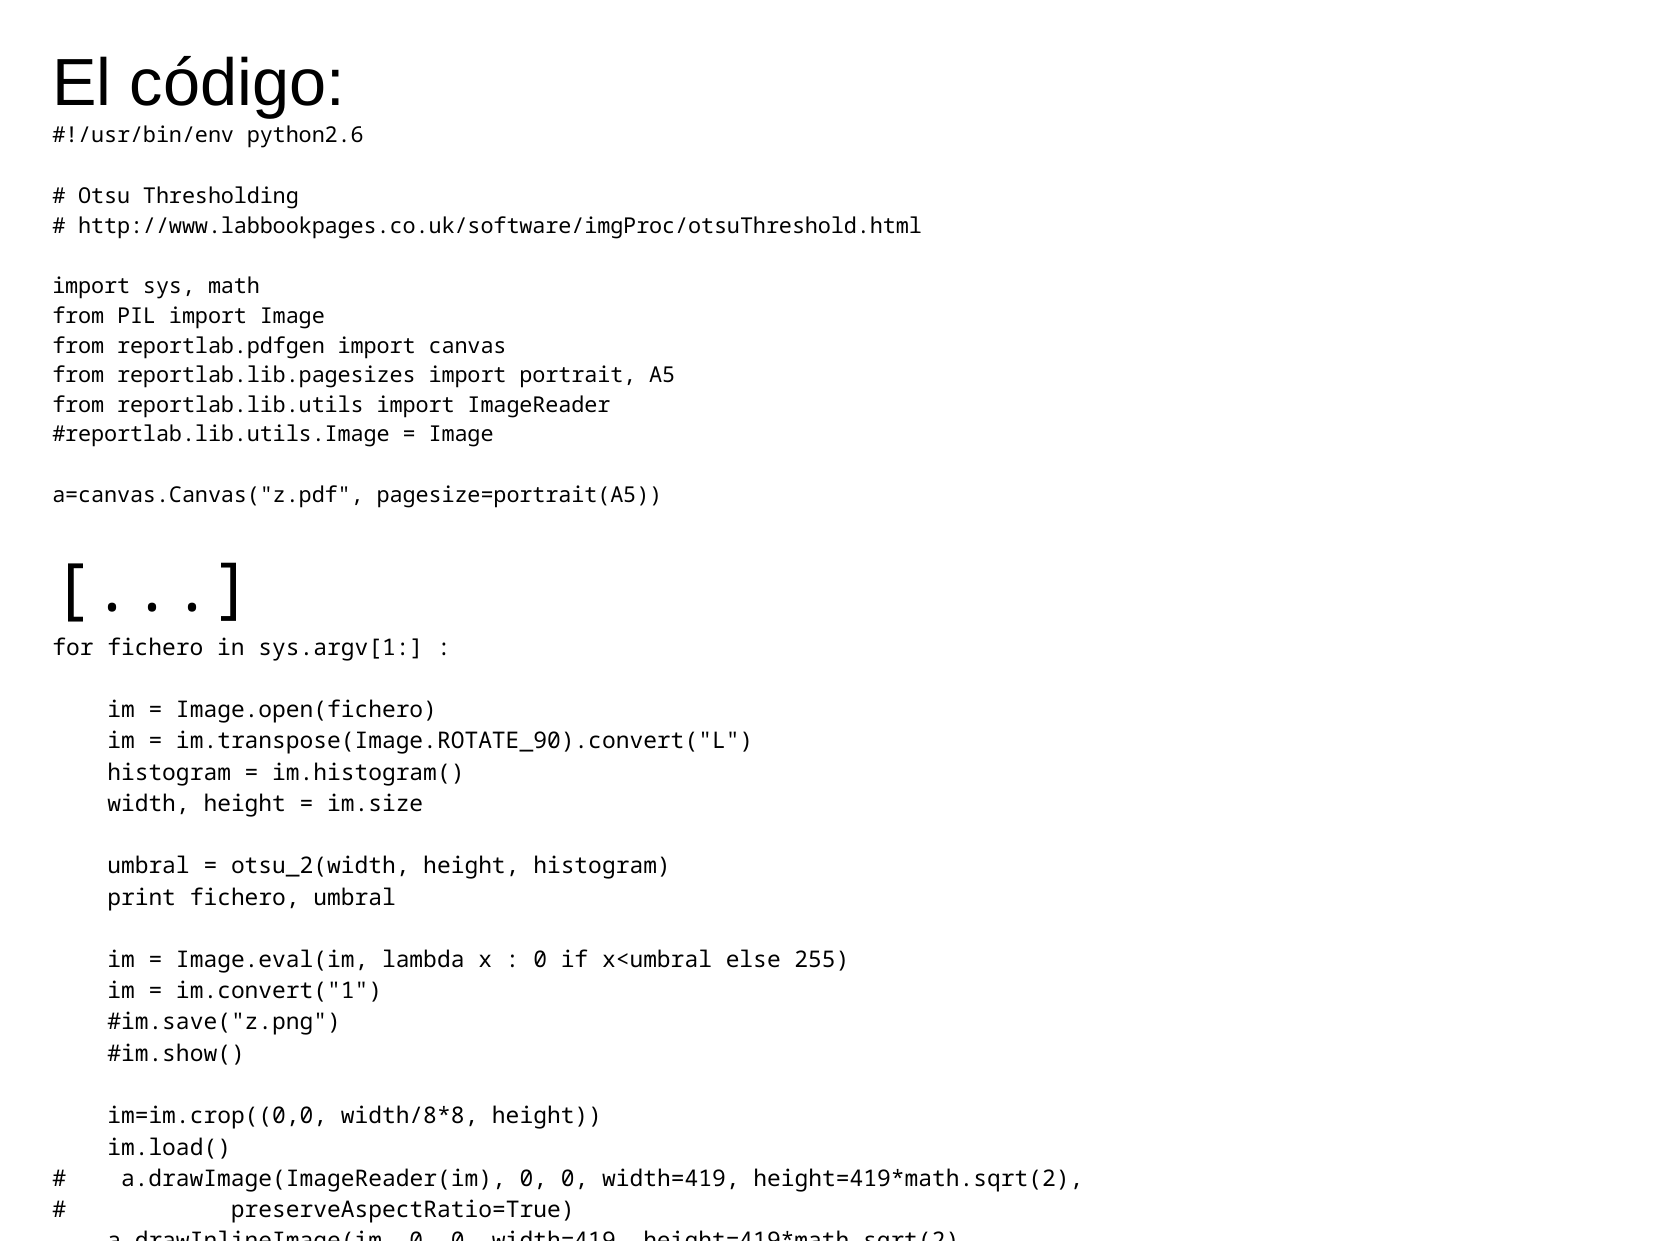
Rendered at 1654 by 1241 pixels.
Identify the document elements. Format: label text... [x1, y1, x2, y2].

text_box El código: #!/usr/bin/env python2.6 # Otsu Thresholding # http://www.labbookpages.co.uk/software/imgProc/otsuThreshold.html import sys, math from PIL import Image from reportlab.pdfgen import canvas from reportlab.lib.pagesizes import portrait, A5 from reportlab.lib.utils import ImageReader #reportlab.lib.utils.Image = Image a=canvas.Canvas("z.pdf", pagesize=portrait(A5)) [...] for fichero in sys.argv[1:] : im = Image.open(fichero) im = im.transpose(Image.ROTATE_90).convert("L") histogram = im.histogram() width, height = im.size umbral = otsu_2(width, height, histogram) print fichero, umbral im = Image.eval(im, lambda x : 0 if x<umbral else 255) im = im.convert("1") #im.save("z.png") #im.show() im=im.crop((0,0, width/8*8, height)) im.load() # a.drawImage(ImageReader(im), 0, 0, width=419, height=419*math.sqrt(2), # preserveAspectRatio=True) a.drawInlineImage(im, 0, 0, width=419, height=419*math.sqrt(2), preserveAspectRatio=True) a.showPage() a.save() [37, 37, 1613, 1235]
